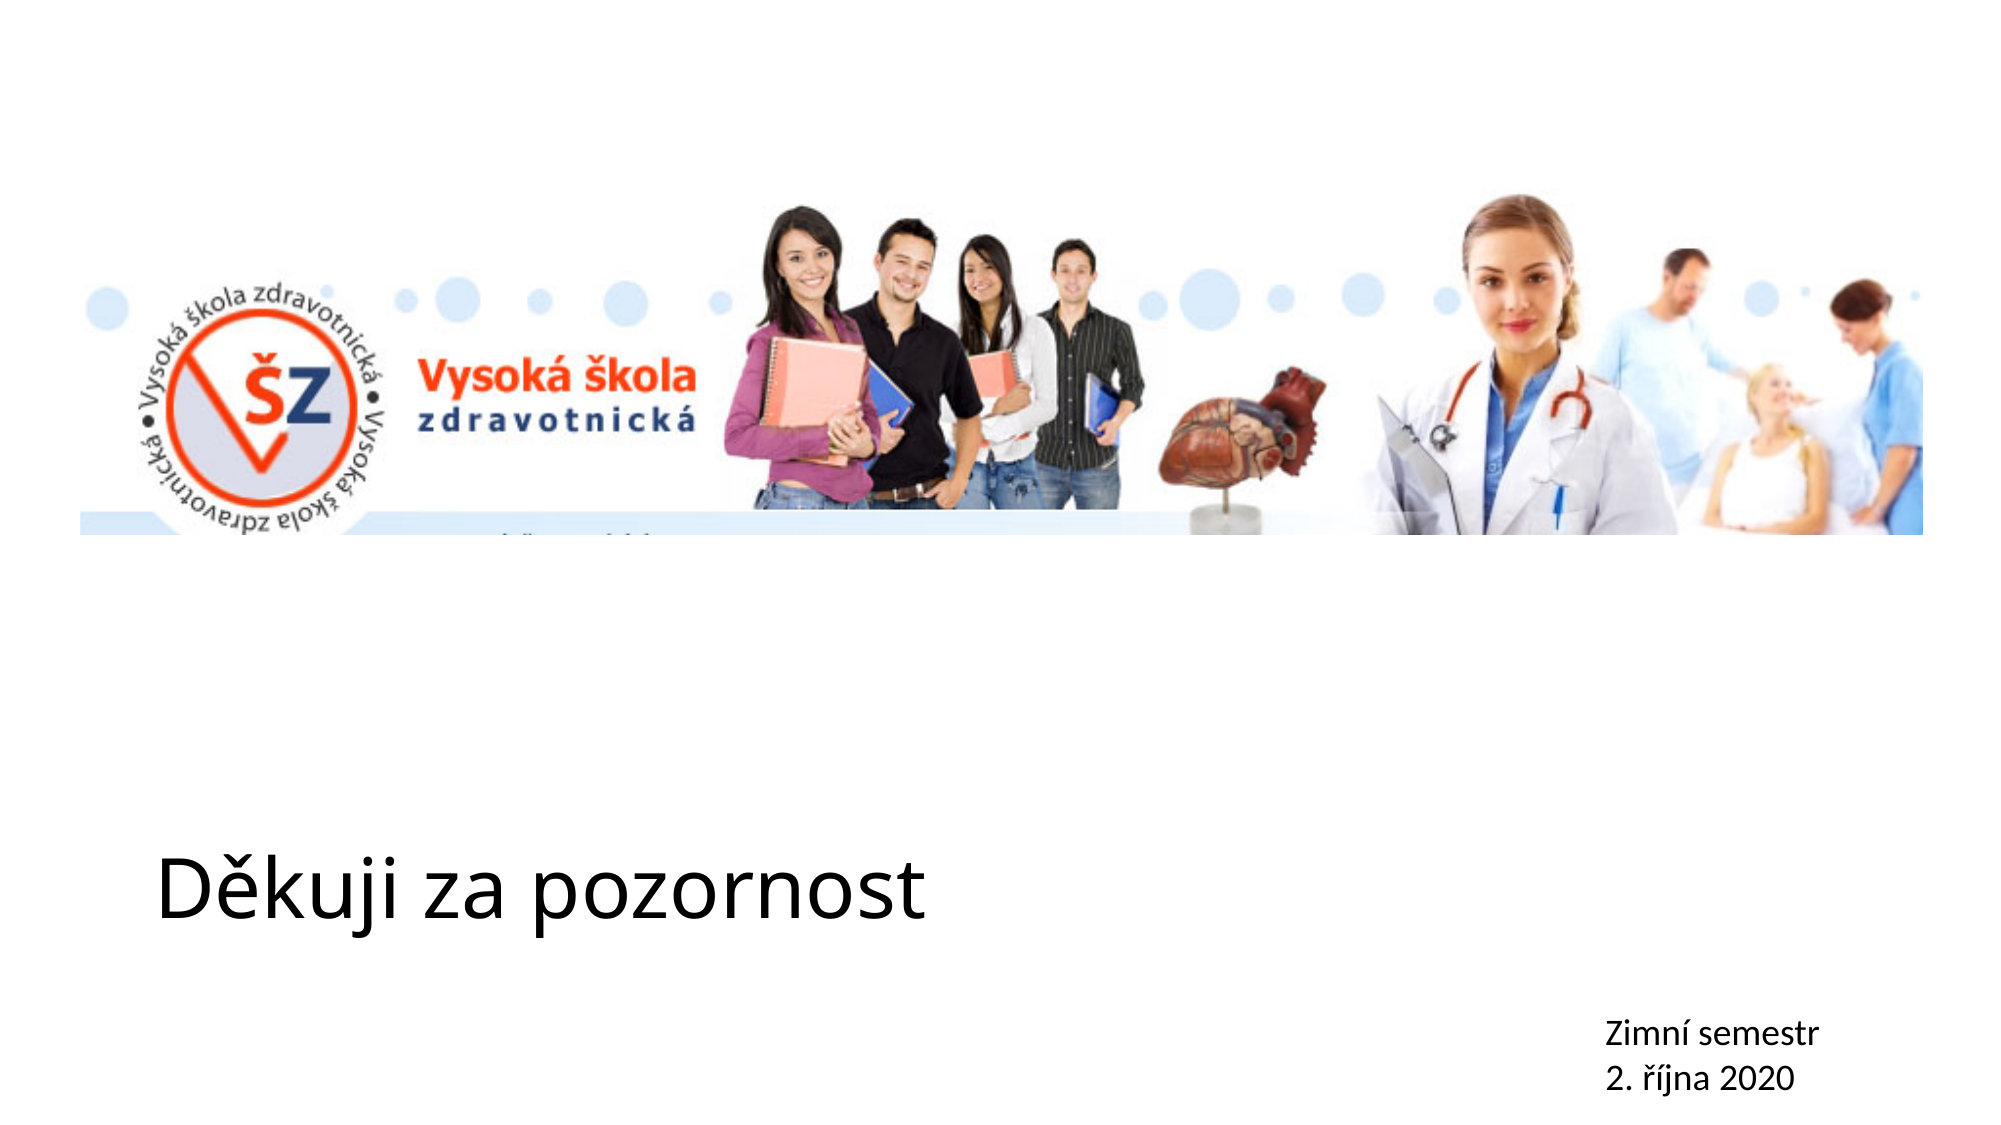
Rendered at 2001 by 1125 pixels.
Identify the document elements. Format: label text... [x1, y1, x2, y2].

text_box Zimní semestr 2. října 2020 [1590, 1000, 1847, 1107]
title Děkuji za pozornost [139, 783, 1865, 1001]
picture [80, 188, 1923, 535]
